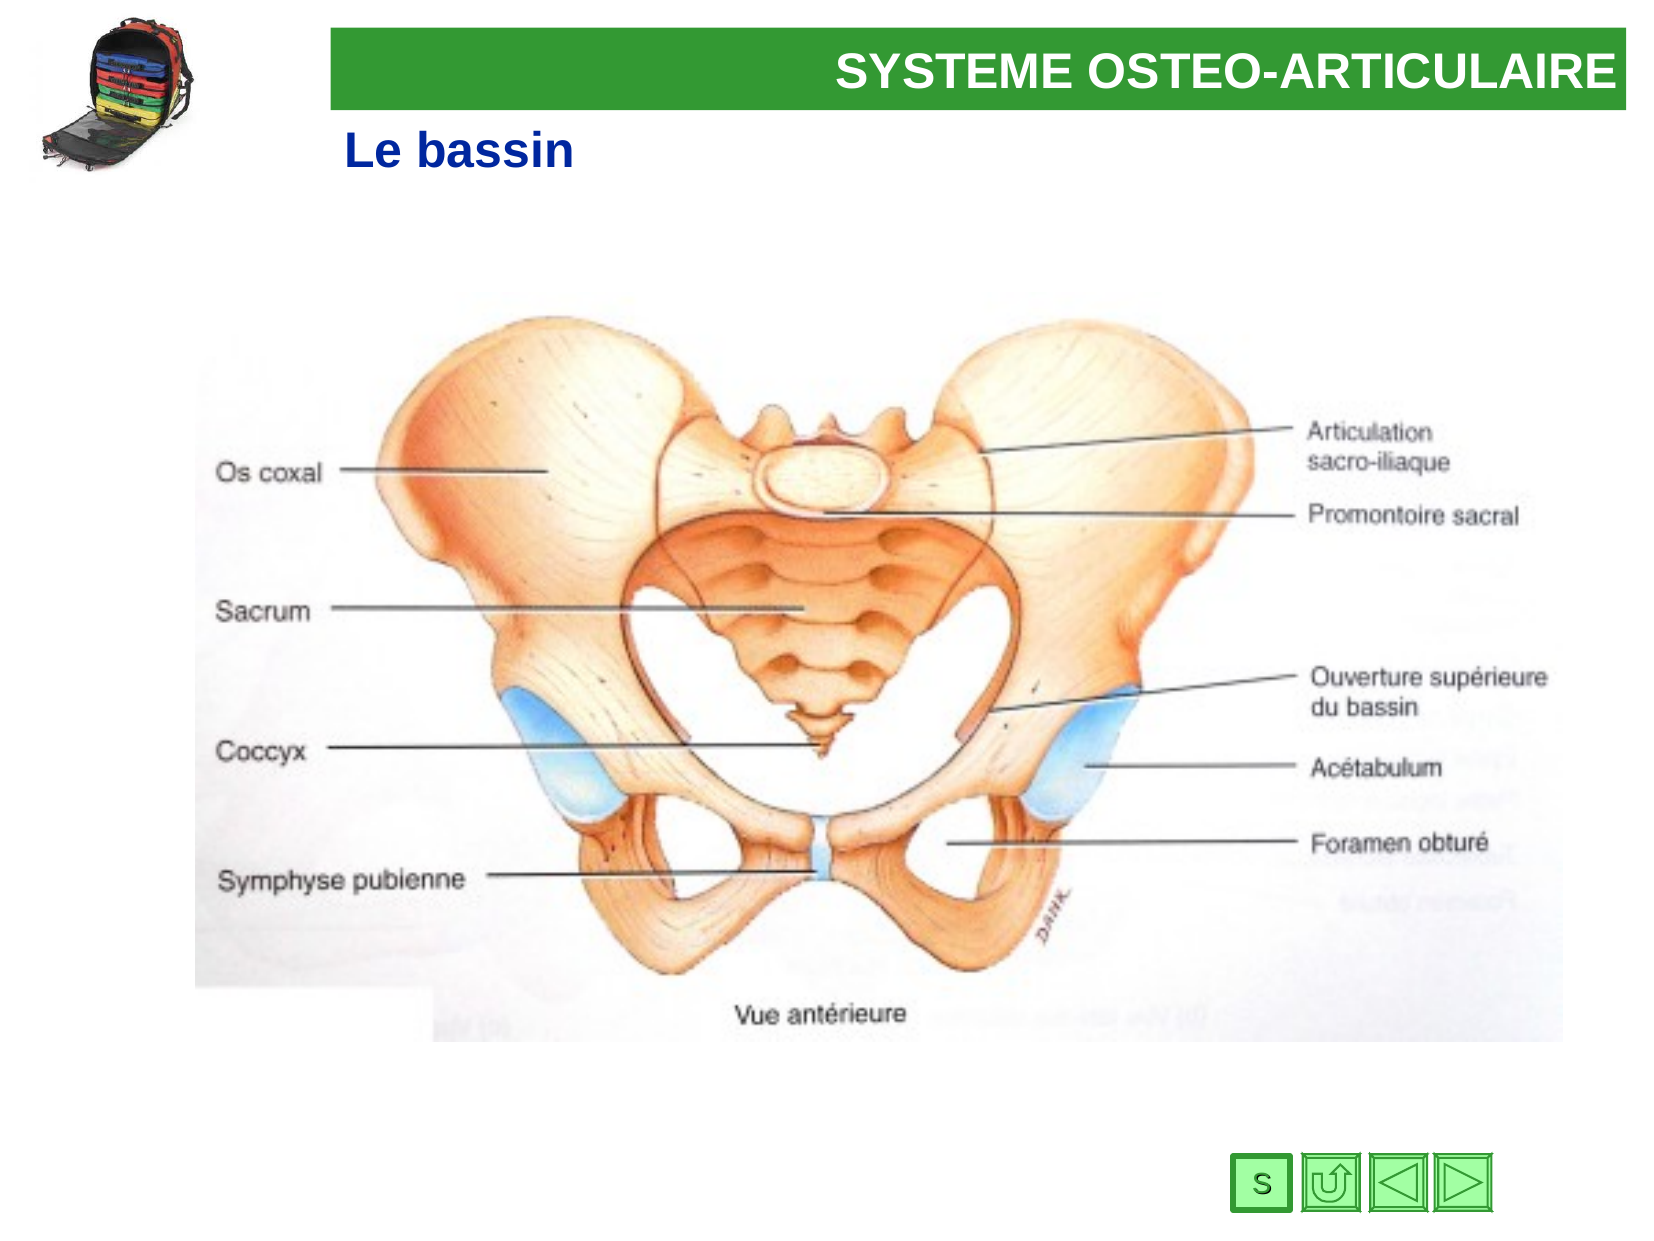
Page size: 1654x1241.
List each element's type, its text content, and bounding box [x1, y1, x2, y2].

title Le bassin [329, 110, 1625, 194]
title SYSTEME OSTEO-ARTICULAIRE [331, 35, 1619, 107]
picture [29, 5, 201, 183]
picture [195, 292, 1563, 1042]
